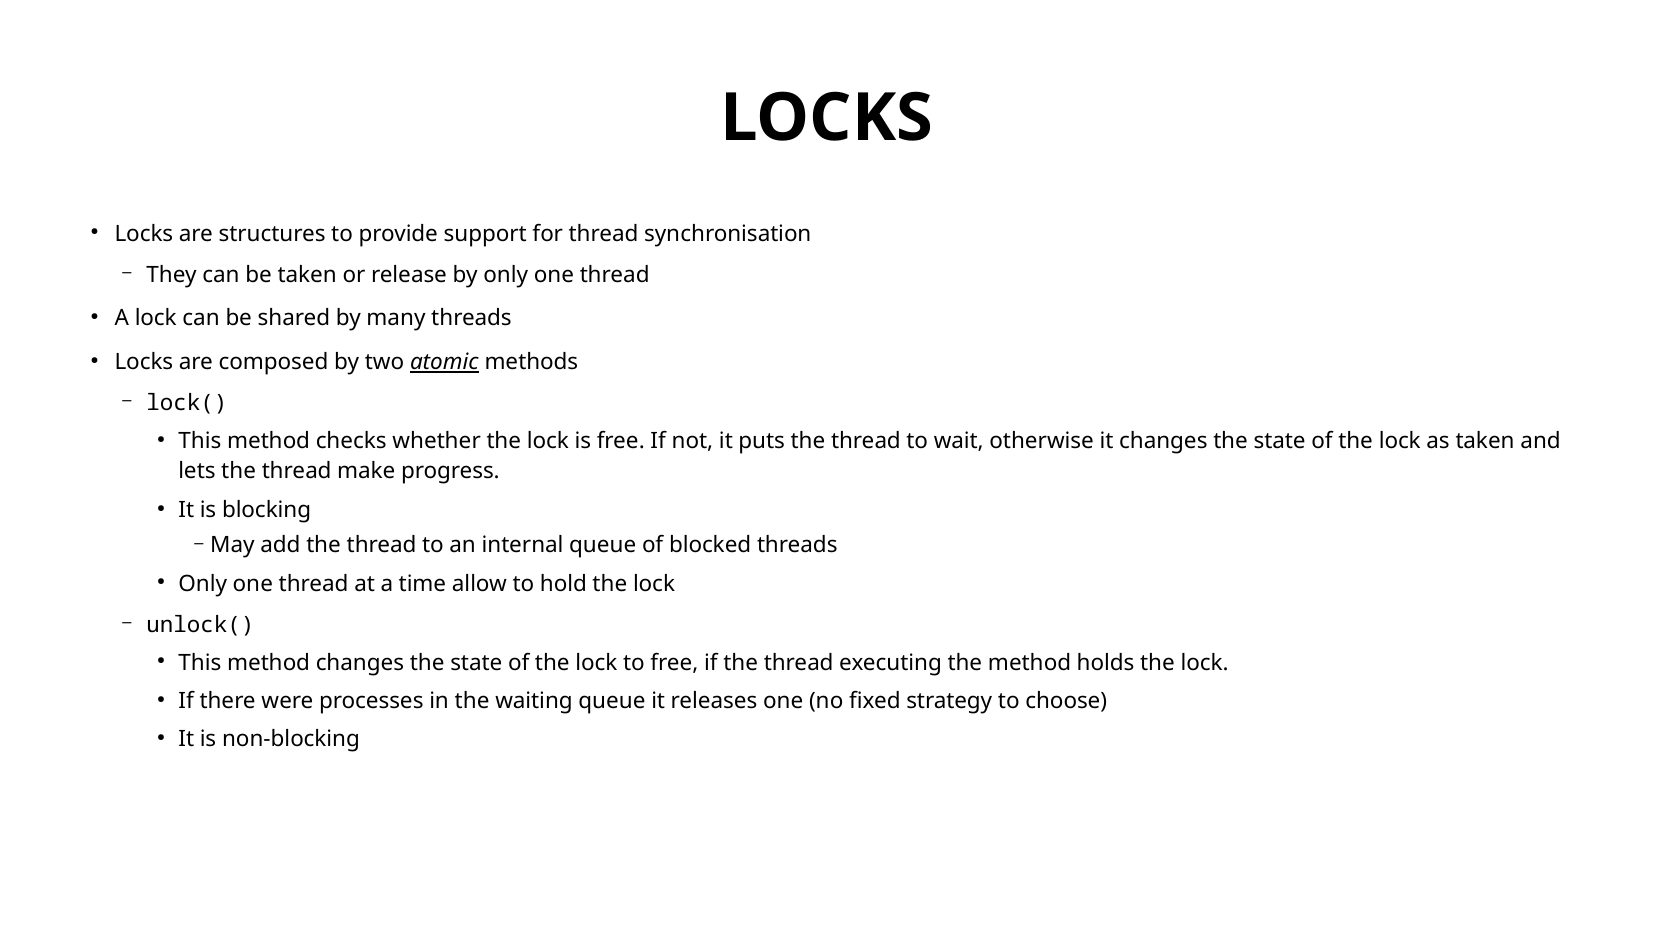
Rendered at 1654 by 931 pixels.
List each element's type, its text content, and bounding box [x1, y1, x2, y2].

title LOCKS [82, 36, 1571, 193]
list Locks are structures to provide support for thread synchronisation They can be taken or release by only one thread A lock can be shared by many threads Locks are composed by two atomic methods lock() This method checks whether the lock is free. If not, it puts the thread to wait, otherwise it changes the state of the lock as taken and lets the thread make progress. It is blocking May add the thread to an internal queue of blocked threads Only one thread at a time allow to hold the lock unlock() This method changes the state of the lock to free, if the thread executing the method holds the lock. If there were processes in the waiting queue it releases one (no fixed strategy to choose) It is non-blocking [82, 217, 1571, 757]
